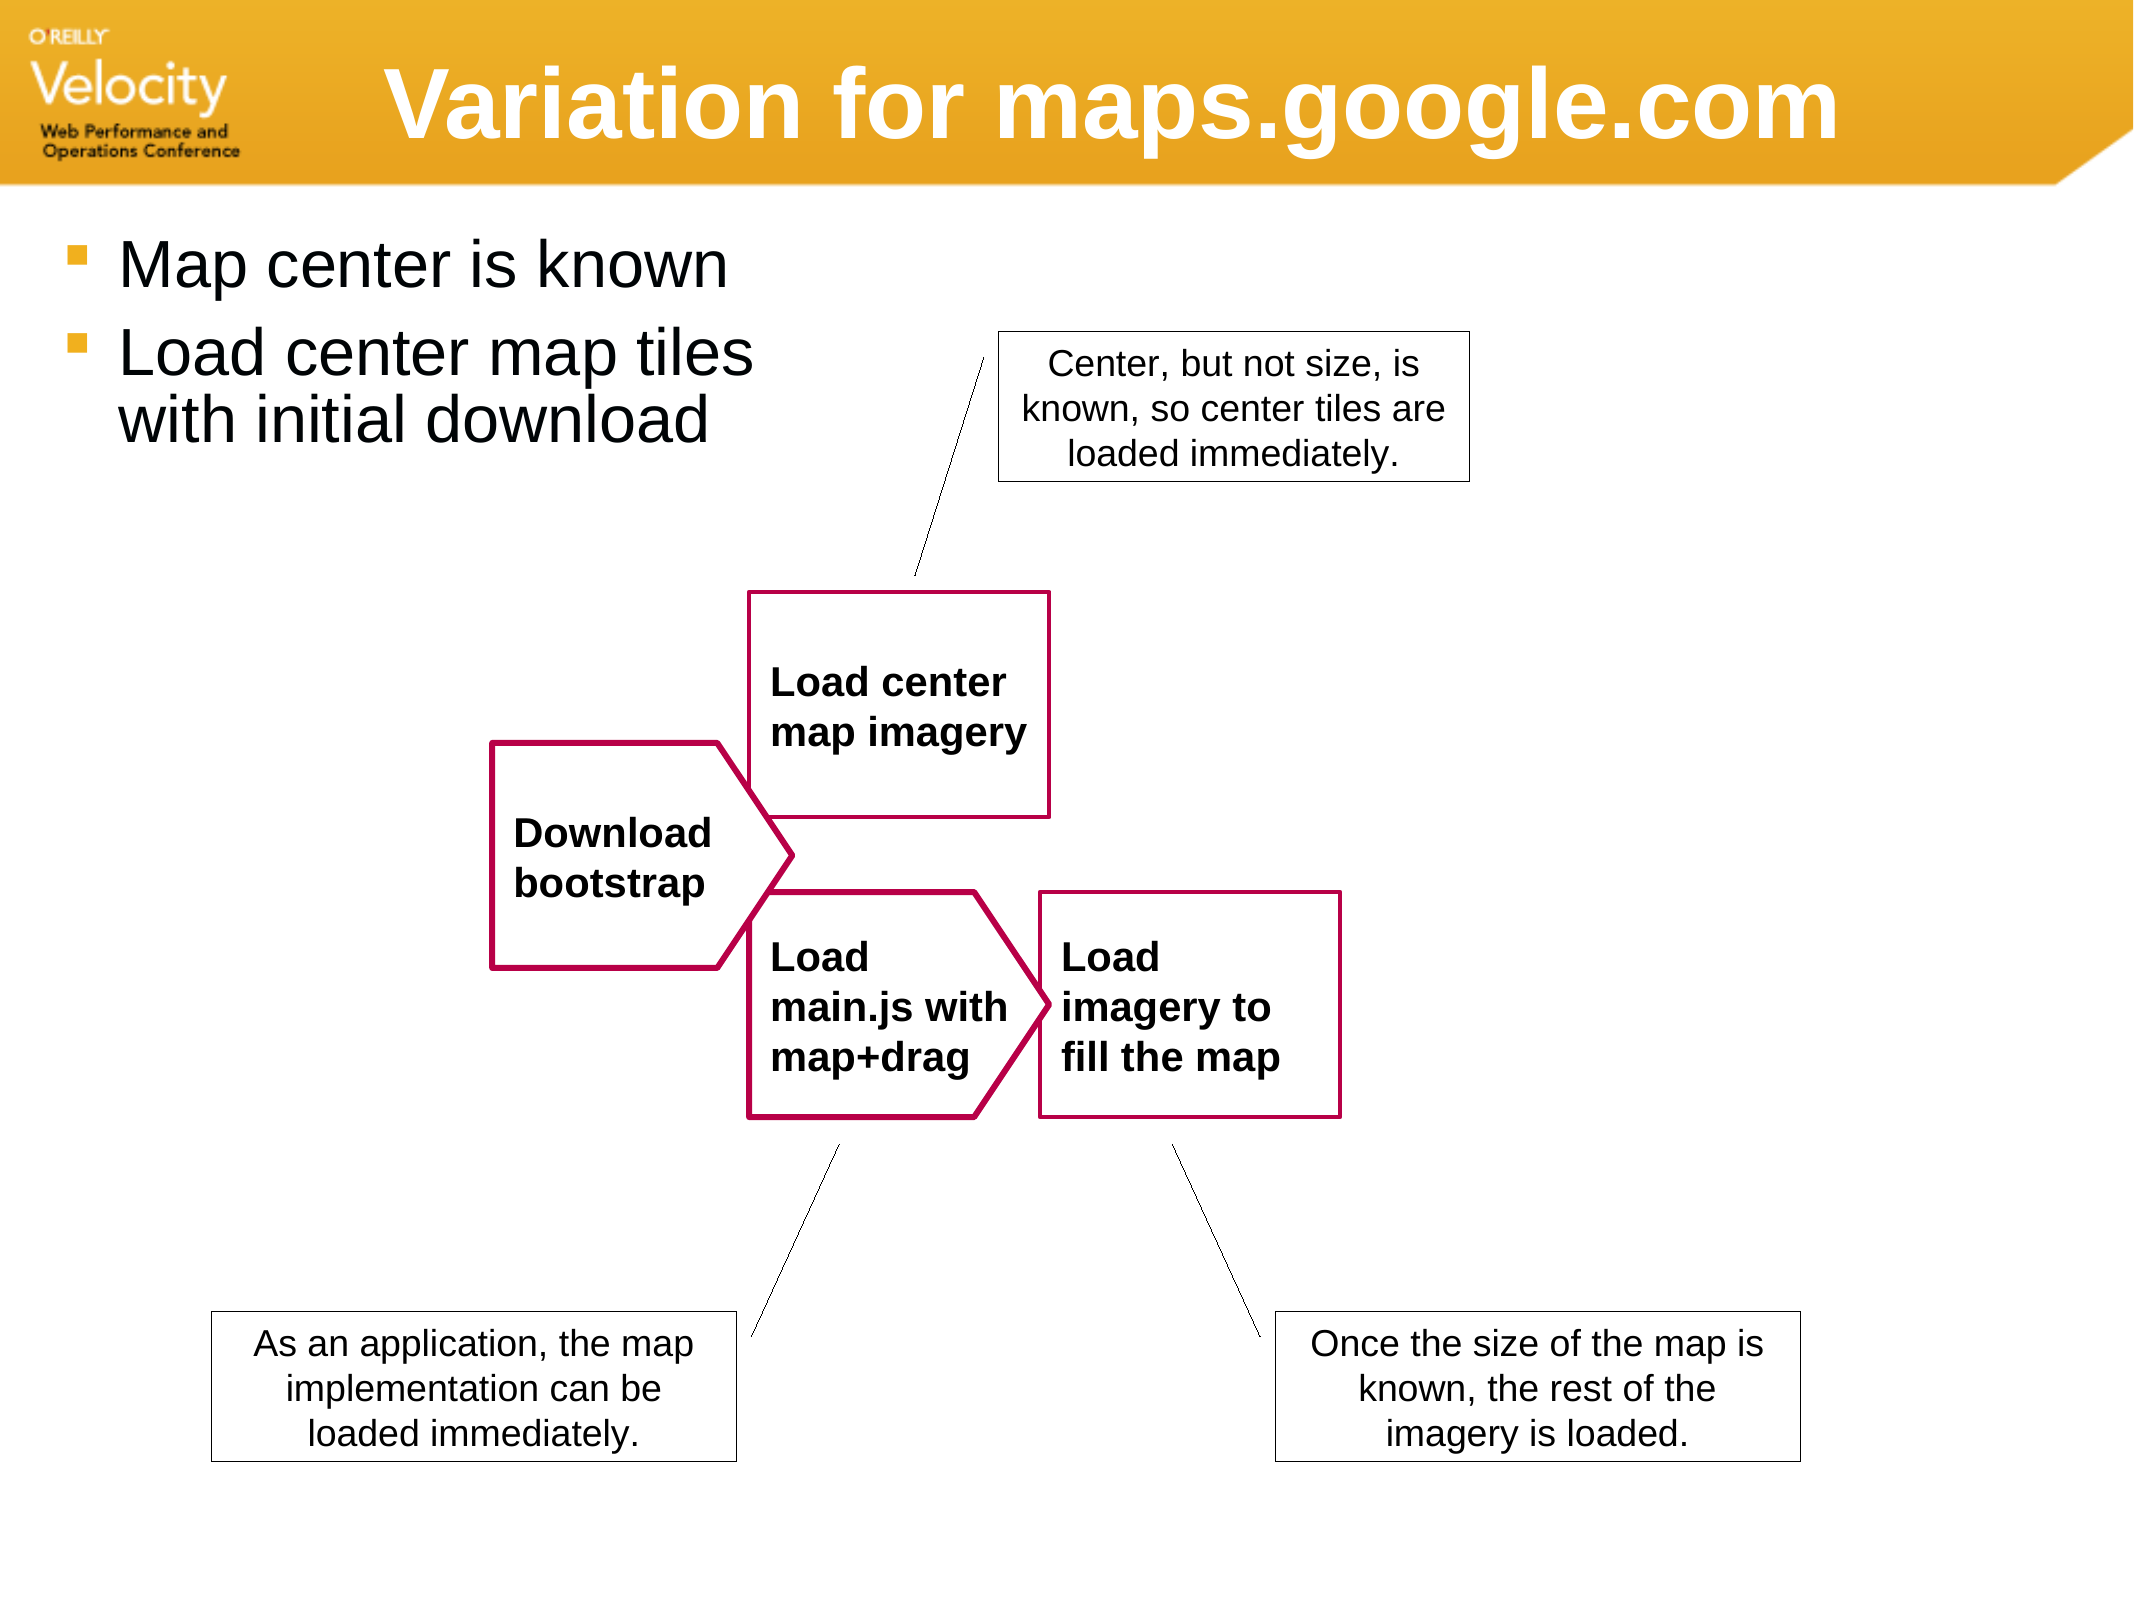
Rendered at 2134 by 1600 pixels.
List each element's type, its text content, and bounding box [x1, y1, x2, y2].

text_box Once the size of the map is known, the rest of the imagery is loaded. [1275, 1312, 1800, 1461]
title Variation for maps.google.com [375, 10, 2026, 198]
text_box Load main.js with map+drag [826, 892, 1050, 1118]
list Map center is known Load center map tiles with initial download [47, 224, 826, 1552]
text_box Load center map imagery [826, 592, 1050, 818]
text_box Center, but not size, is known, so center tiles are loaded immediately. [998, 331, 1469, 481]
text_box Load imagery to fill the map [1039, 892, 1341, 1118]
picture [0, 0, 2134, 1600]
